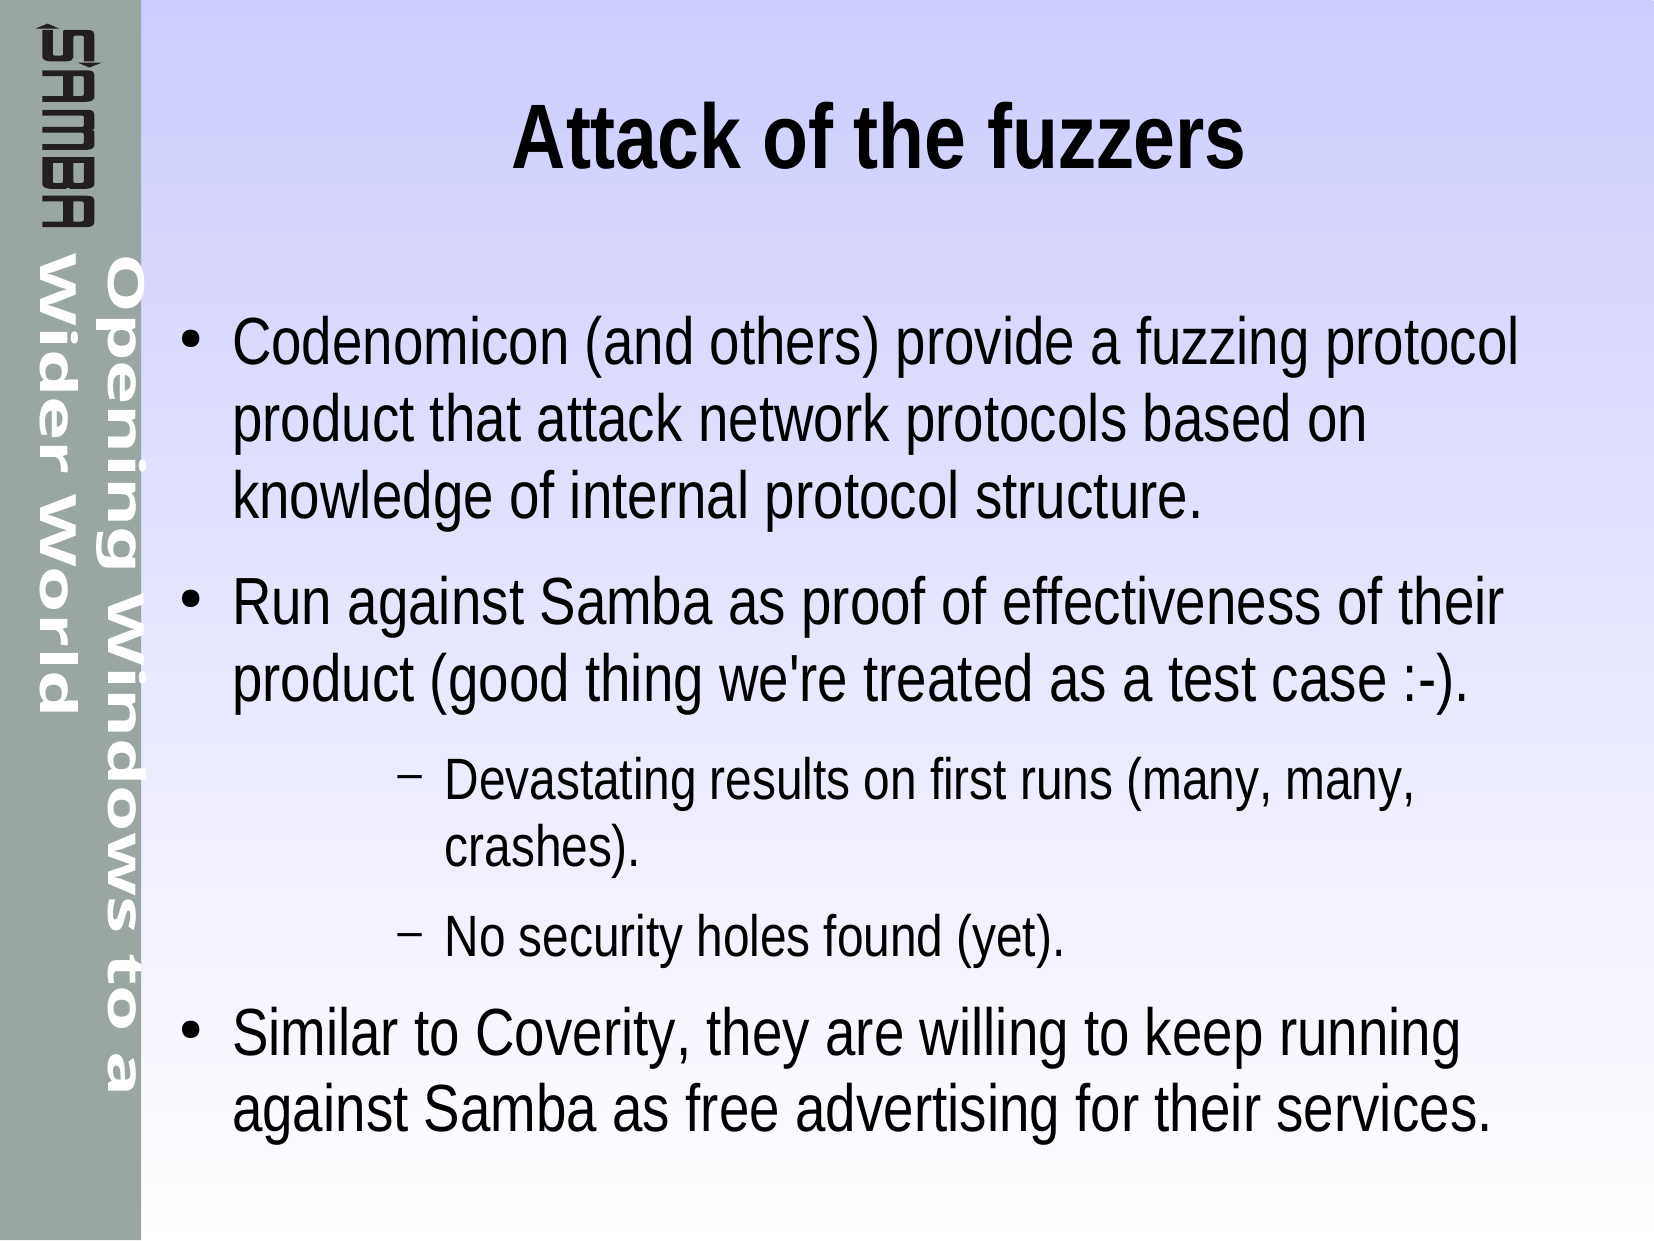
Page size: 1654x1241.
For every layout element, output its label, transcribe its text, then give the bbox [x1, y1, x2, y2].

title Attack of the fuzzers [173, 31, 1586, 239]
list Codenomicon (and others) provide a fuzzing protocol product that attack network protocols based on knowledge of internal protocol structure. Run against Samba as proof of effectiveness of their product (good thing we're treated as a test case :-). Devastating results on first runs (many, many, crashes). No security holes found (yet). Similar to Coverity, they are willing to keep running against Samba as free advertising for their services. [161, 302, 1574, 1211]
